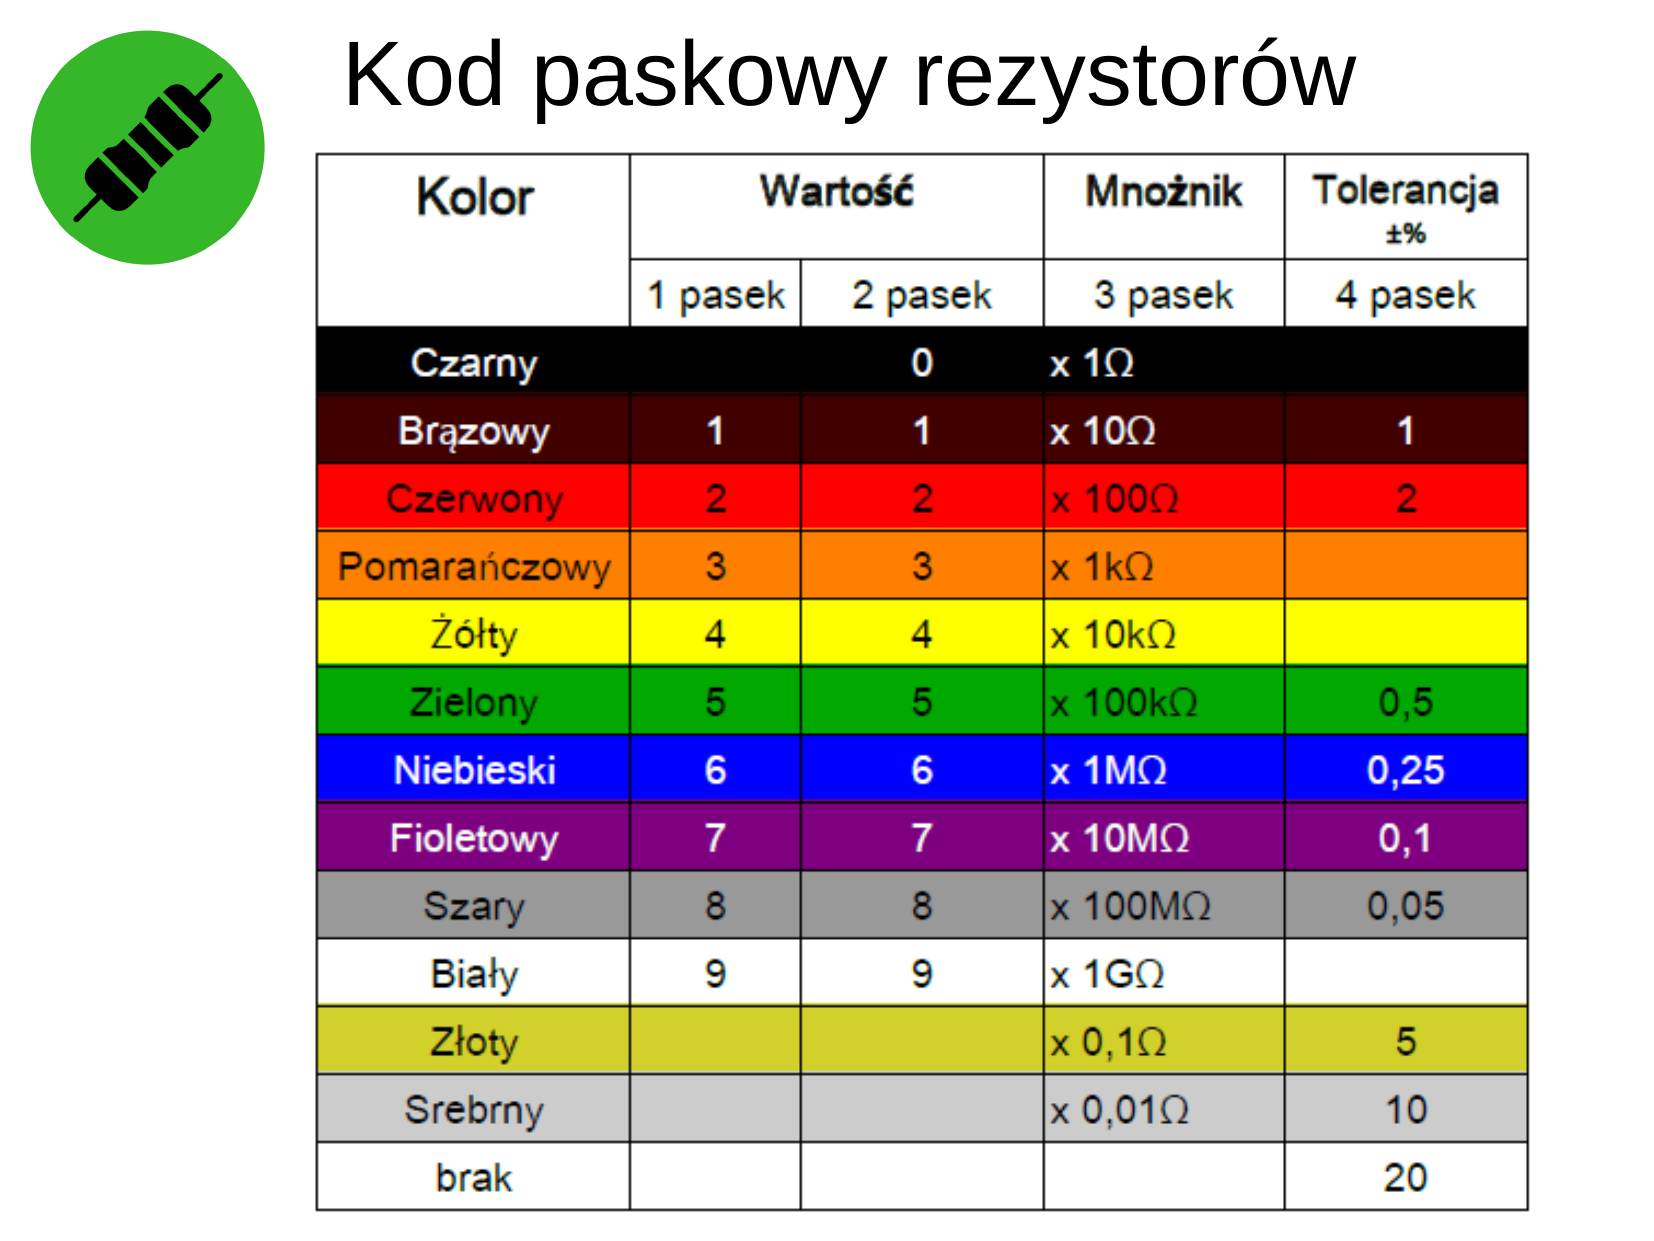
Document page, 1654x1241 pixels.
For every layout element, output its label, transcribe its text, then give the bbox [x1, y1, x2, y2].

title Kod paskowy rezystorów [106, 0, 1595, 178]
picture [301, 147, 1536, 1216]
picture [29, 29, 266, 266]
